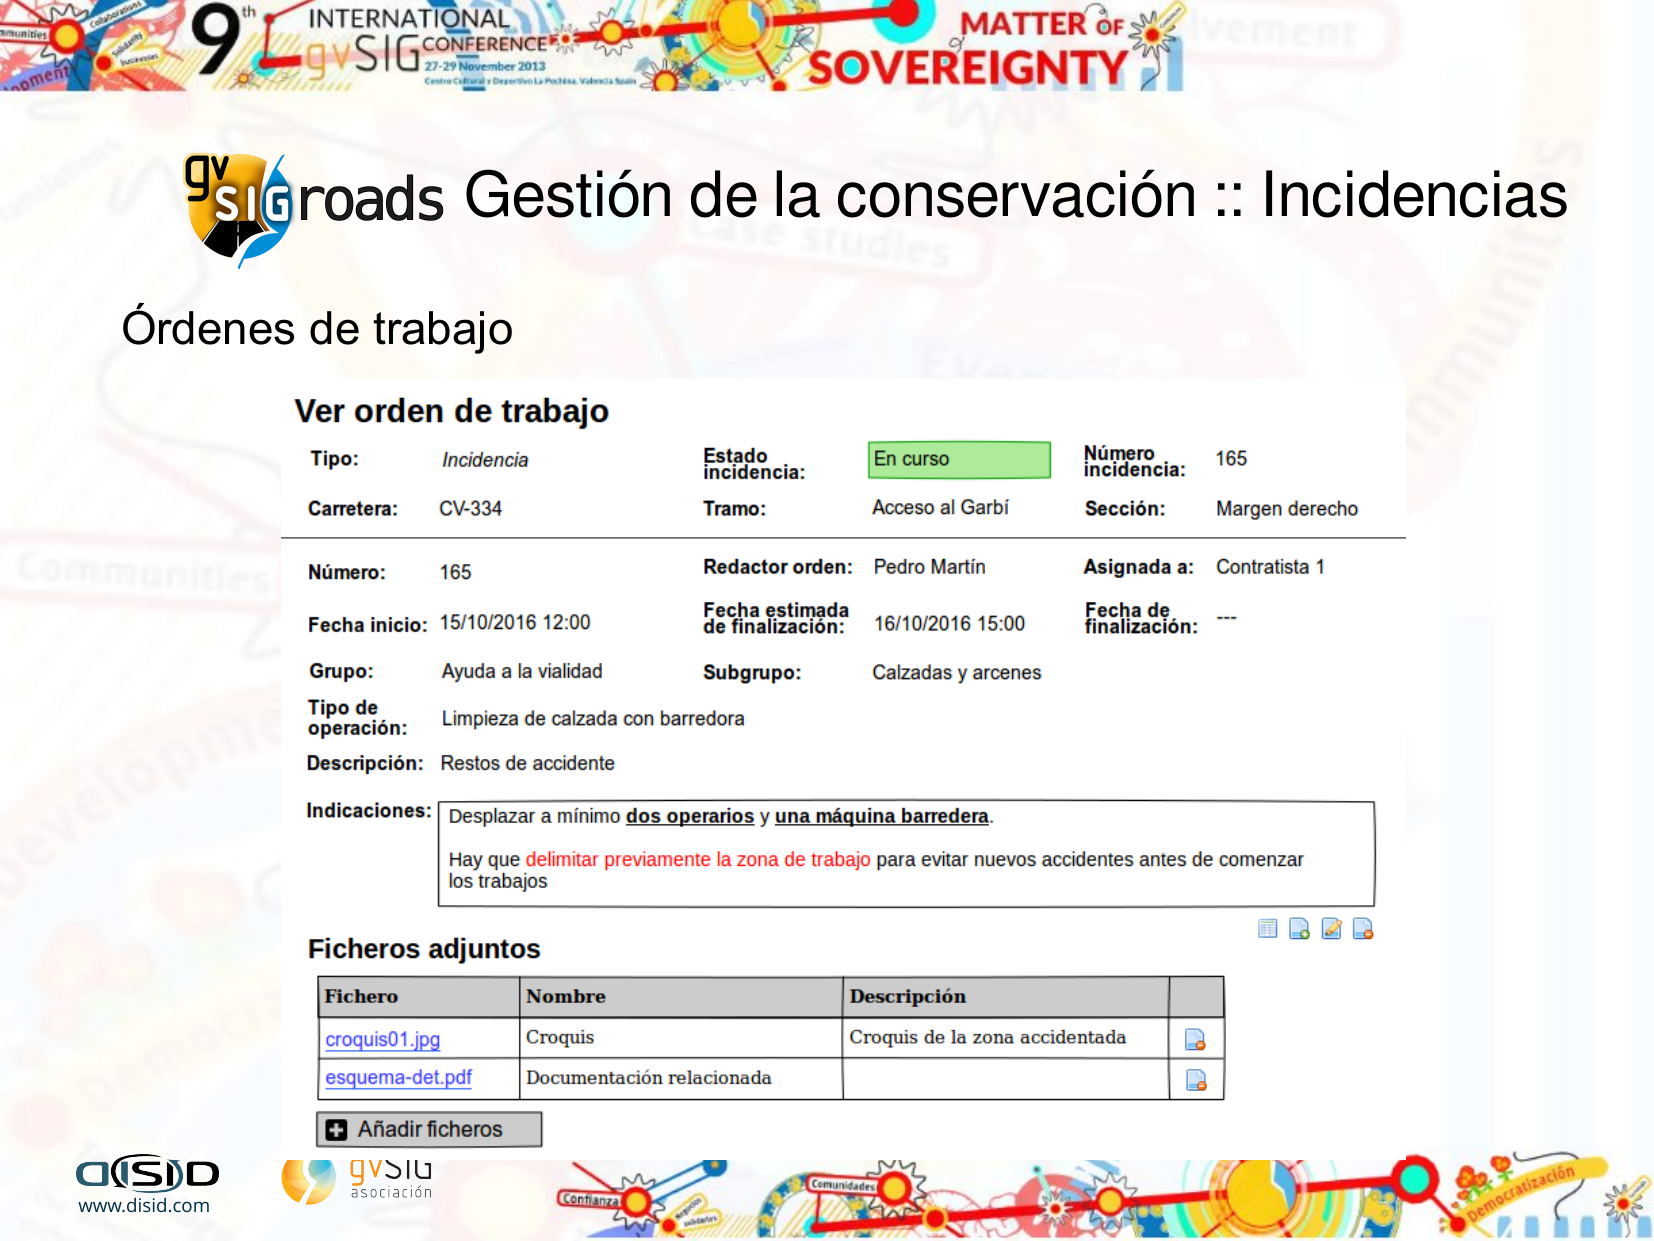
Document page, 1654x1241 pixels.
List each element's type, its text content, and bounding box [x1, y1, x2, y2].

list [82, 290, 1571, 1010]
picture [0, 0, 1654, 1241]
text_box Órdenes de trabajo [106, 295, 1619, 362]
title Gestión de la conservación :: Incidencias [82, 90, 1571, 290]
